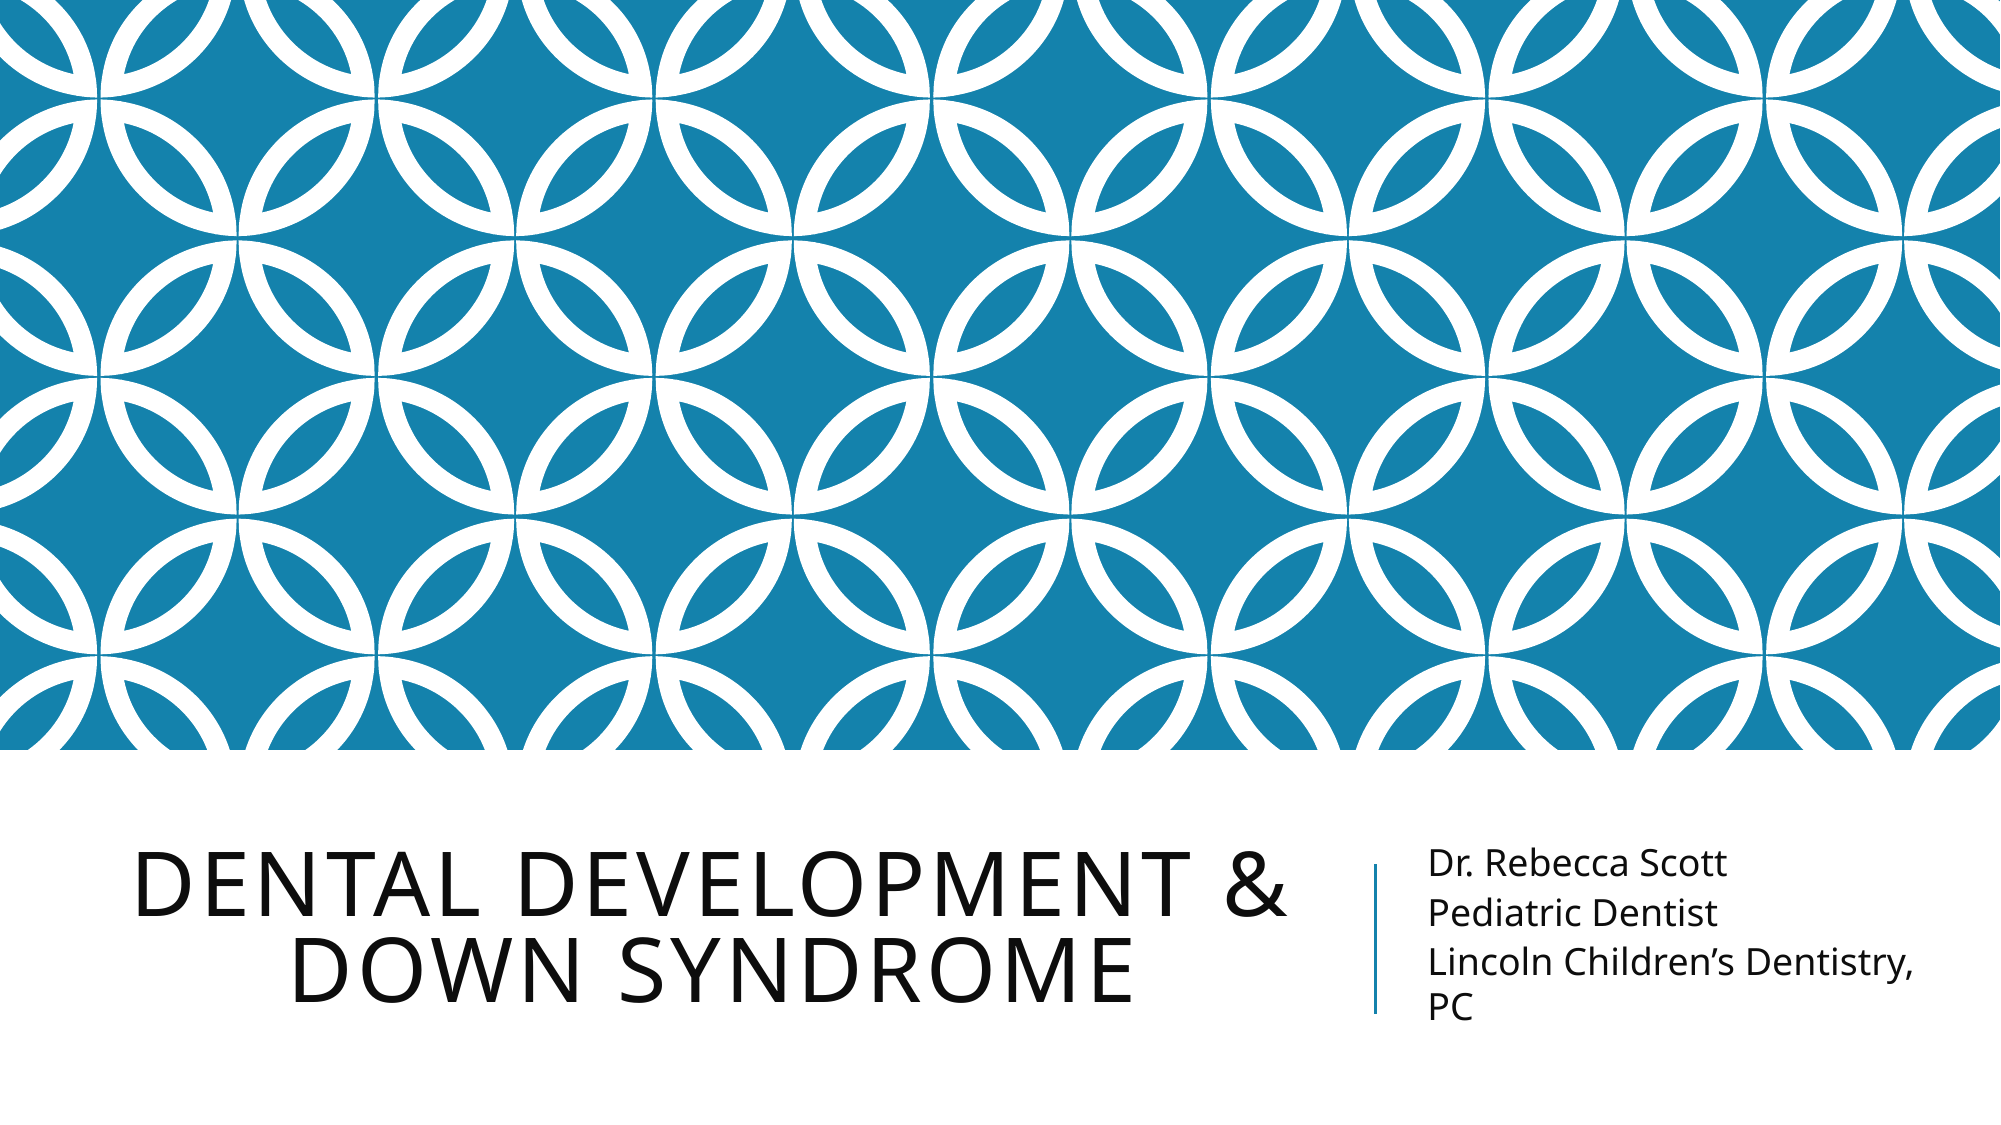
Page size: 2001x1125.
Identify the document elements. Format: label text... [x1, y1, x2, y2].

subtitle Dr. Rebecca Scott Pediatric Dentist Lincoln Children’s Dentistry, PC [1412, 813, 1938, 1054]
title Dental development & Down Syndrome [75, 813, 1351, 1054]
